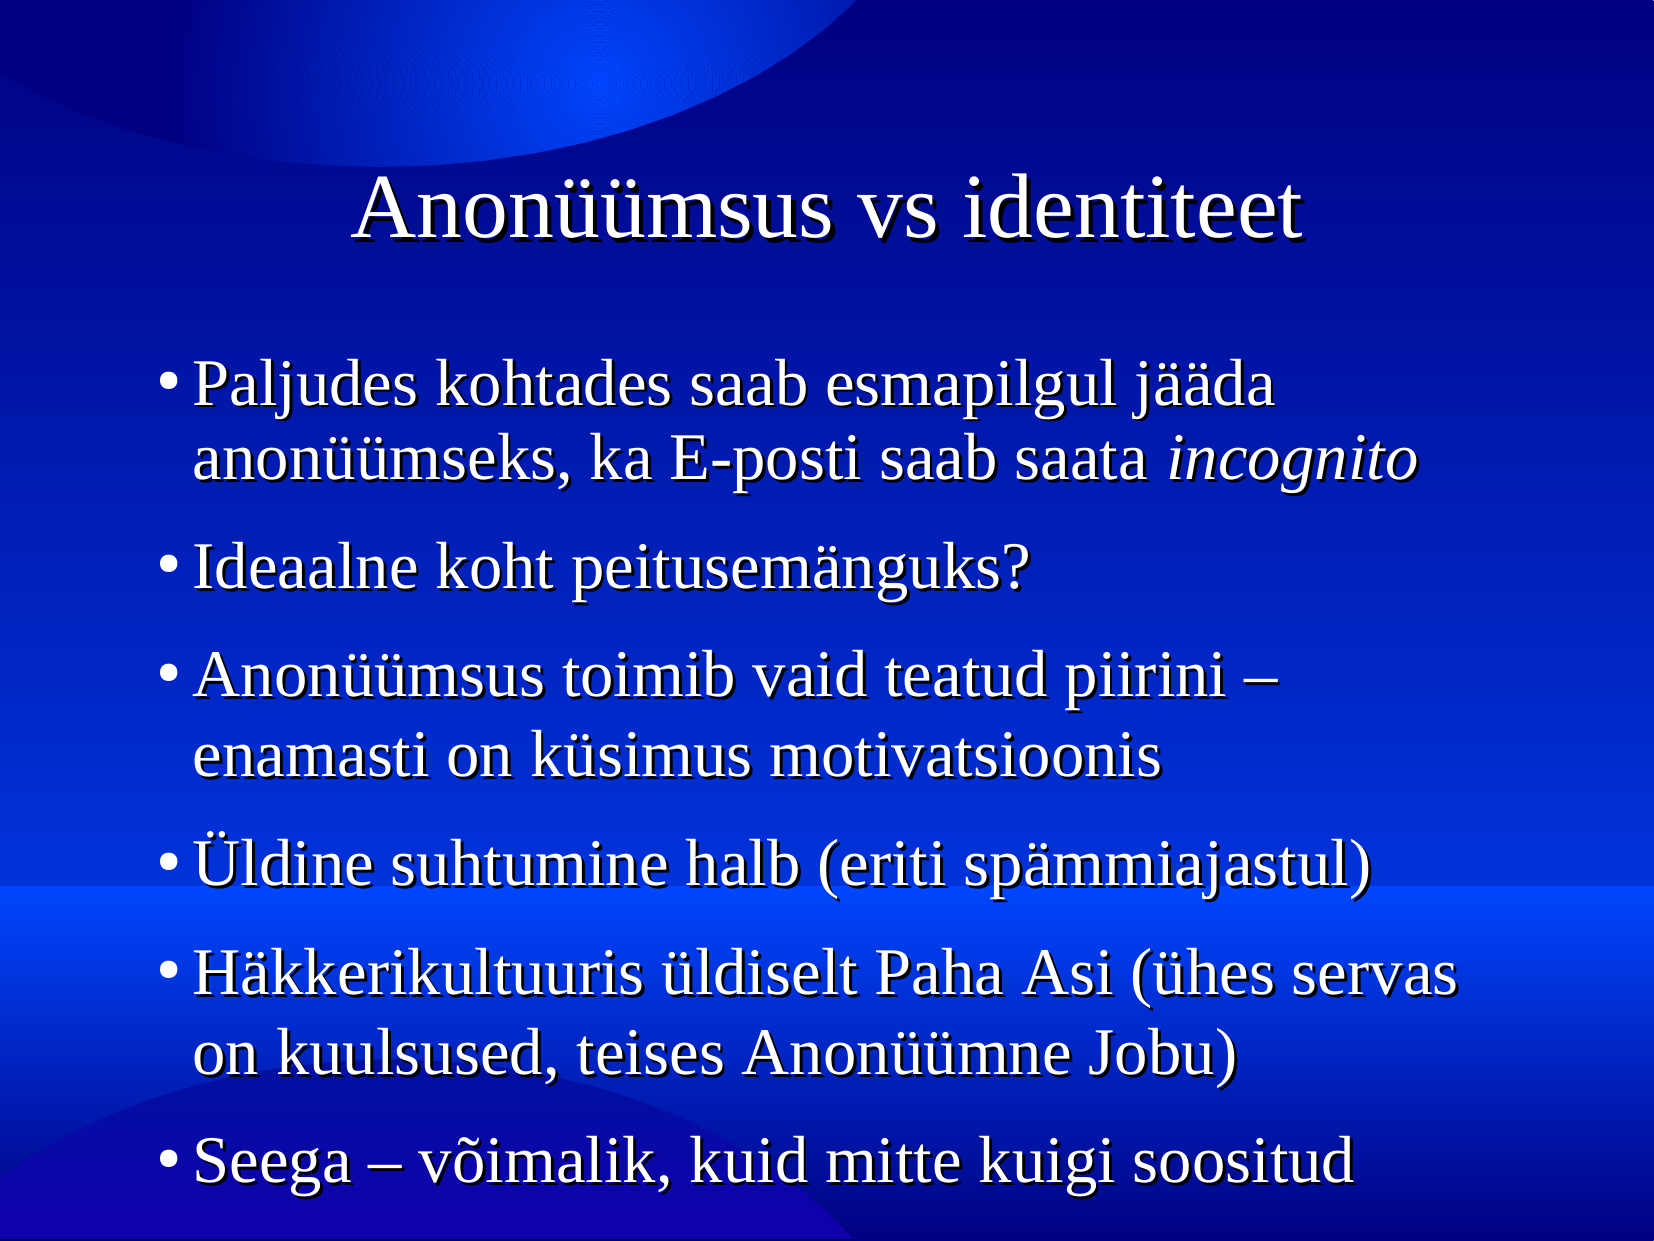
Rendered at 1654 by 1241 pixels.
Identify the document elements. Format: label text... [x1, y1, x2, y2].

title Anonüümsus vs identiteet [121, 102, 1534, 311]
list Paljudes kohtades saab esmapilgul jääda anonüümseks, ka E-posti saab saata incognito Ideaalne koht peitusemänguks? Anonüümsus toimib vaid teatud piirini – enamasti on küsimus motivatsioonis Üldine suhtumine halb (eriti spämmiajastul) Häkkerikultuuris üldiselt Paha Asi (ühes servas on kuulsused, teises Anonüümne Jobu) Seega – võimalik, kuid mitte kuigi soositud [121, 344, 1534, 1197]
